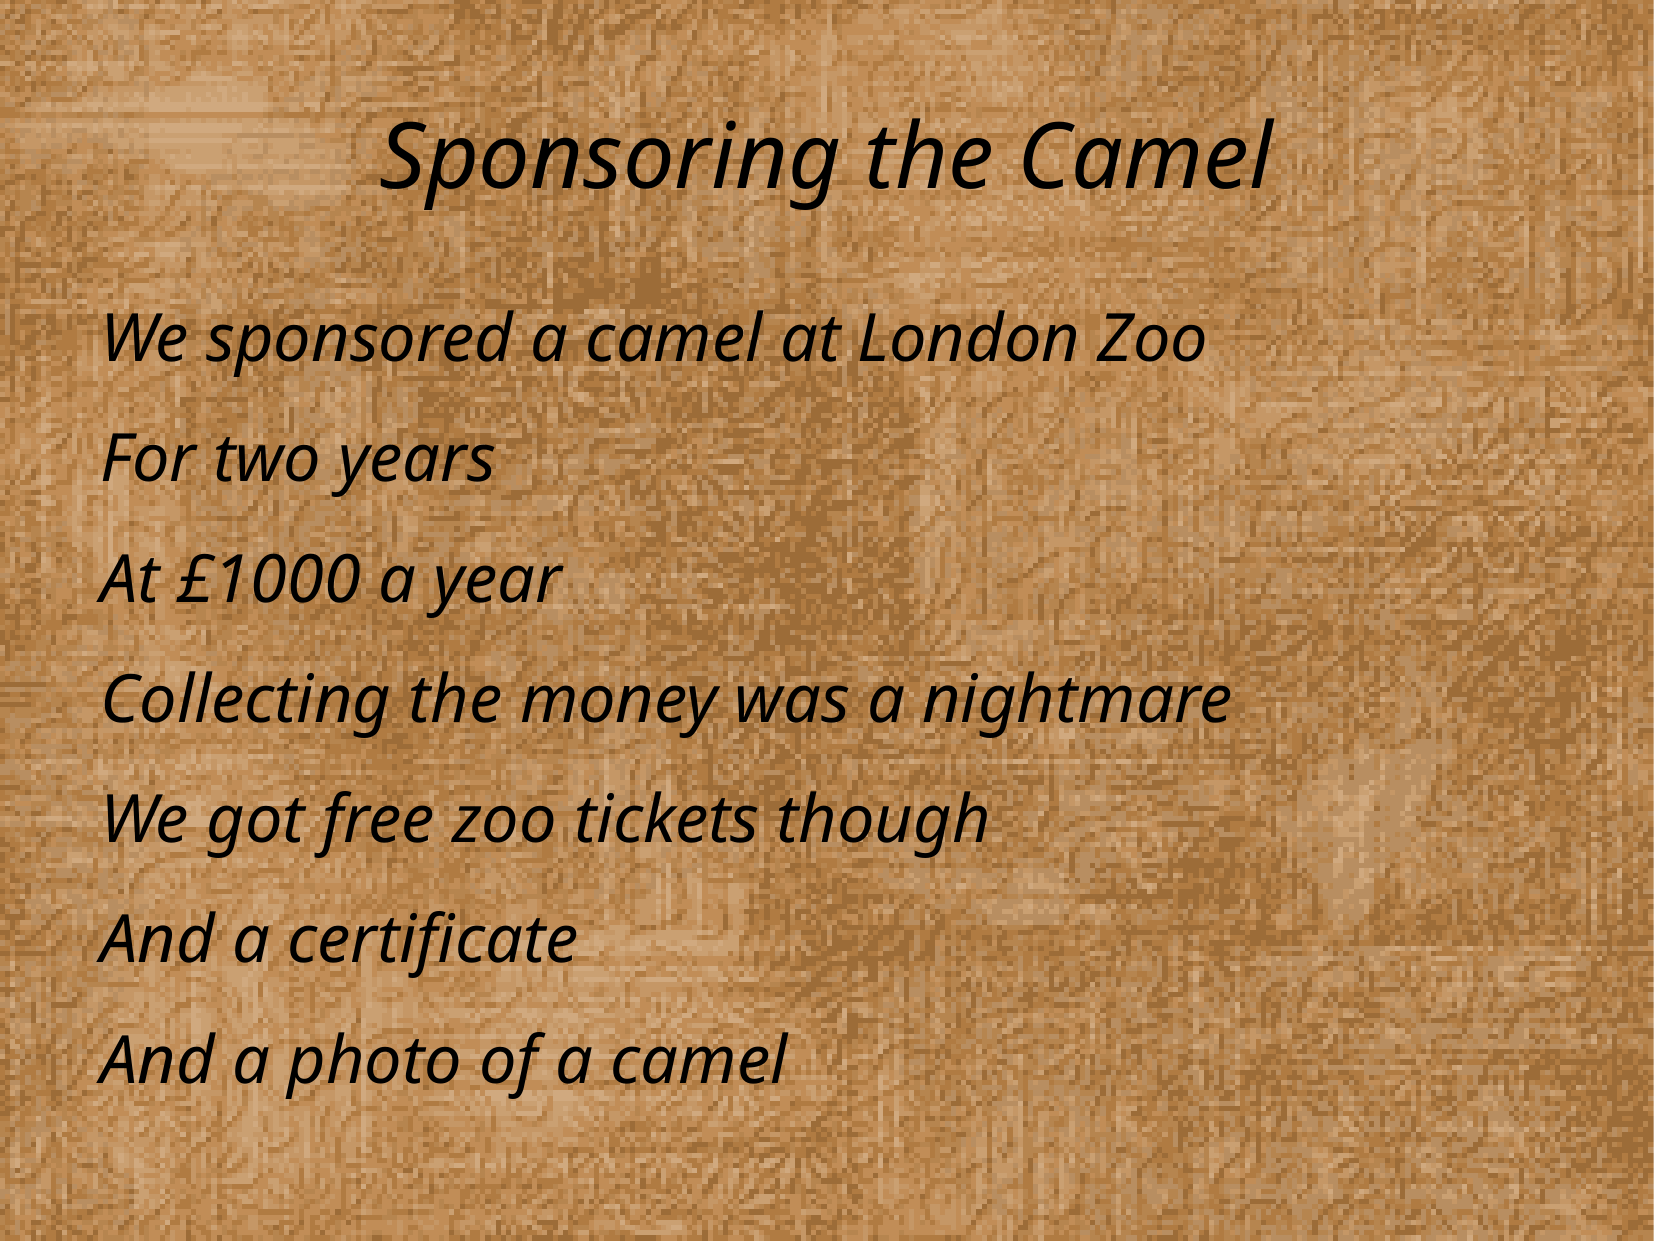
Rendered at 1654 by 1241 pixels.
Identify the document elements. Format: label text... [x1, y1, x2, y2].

list We sponsored a camel at London Zoo For two years At £1000 a year Collecting the money was a nightmare We got free zoo tickets though And a certificate And a photo of a camel [82, 290, 1571, 1094]
title Sponsoring the Camel [82, 56, 1571, 250]
picture [0, 0, 1654, 1241]
